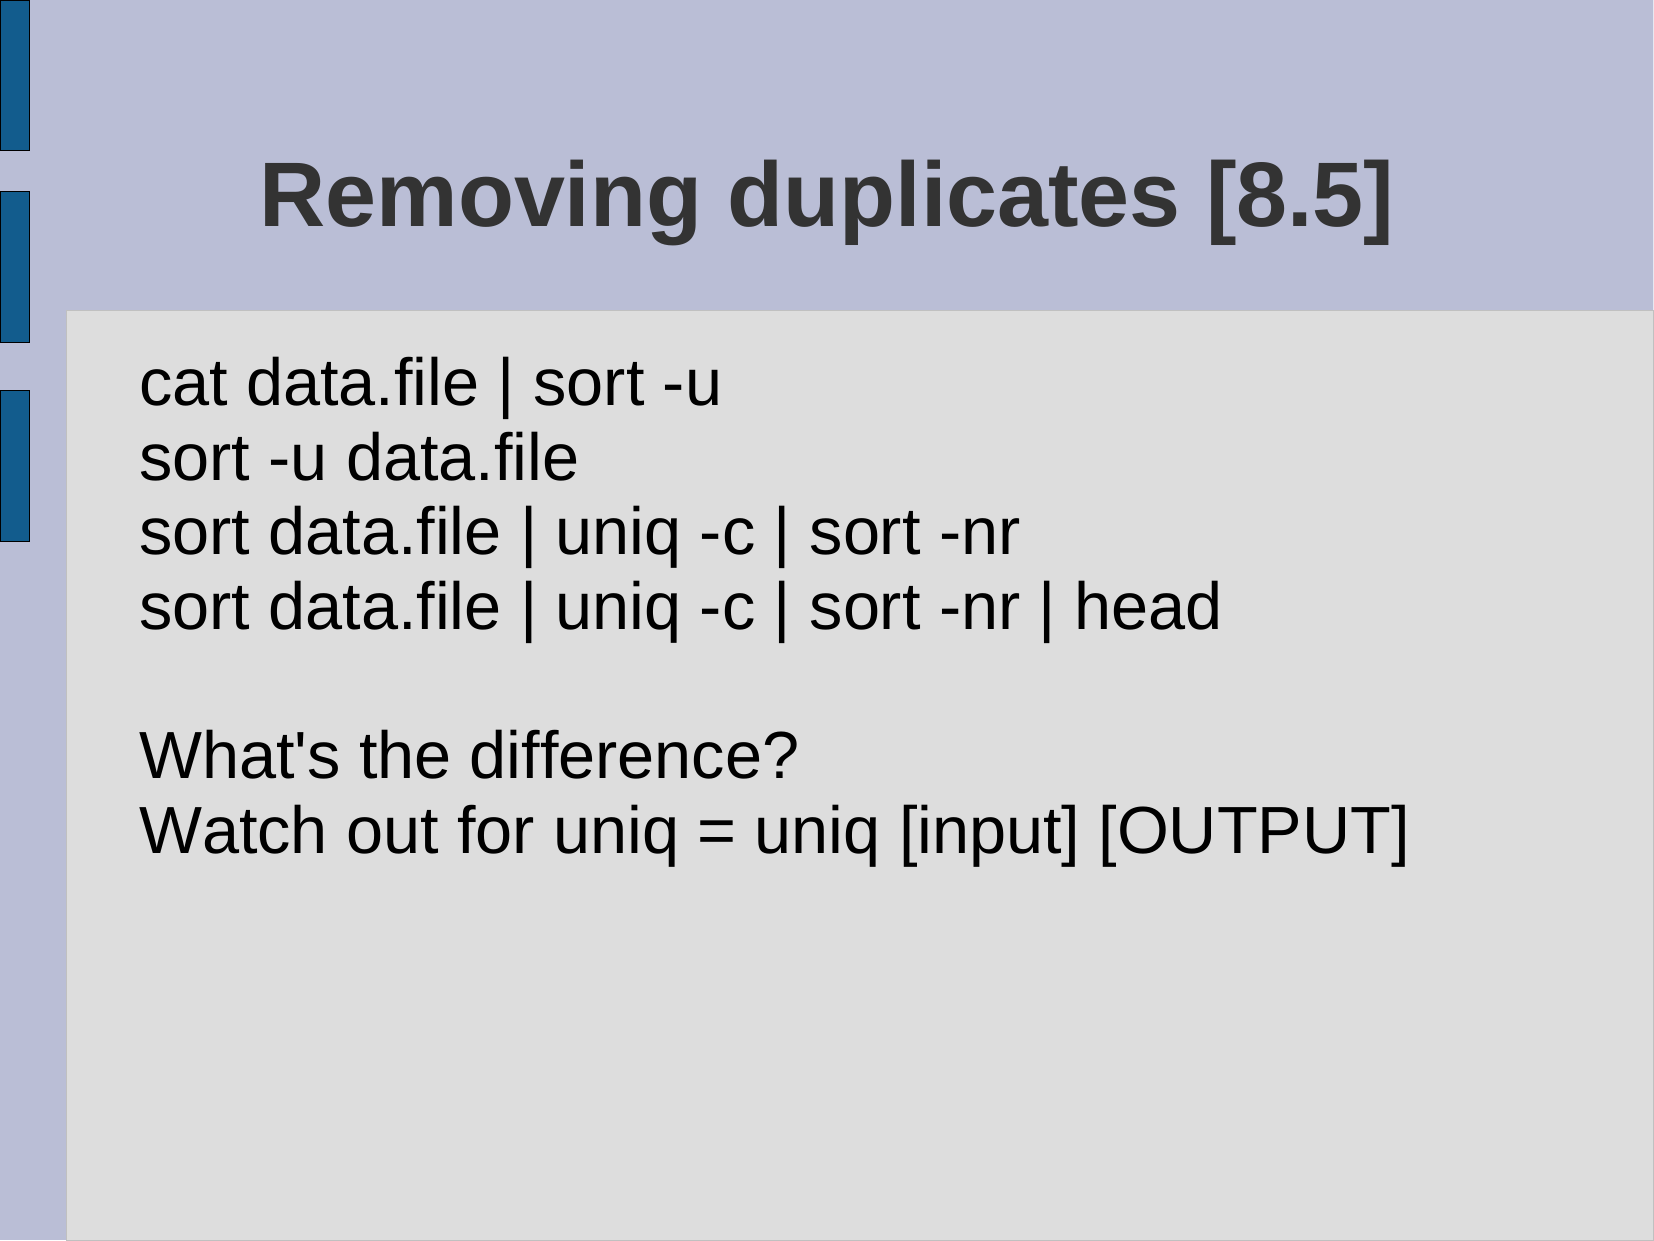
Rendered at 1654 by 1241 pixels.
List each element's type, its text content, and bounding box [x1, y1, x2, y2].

list cat data.file | sort -u sort -u data.file sort data.file | uniq -c | sort -nr sort data.file | uniq -c | sort -nr | head What's the difference? Watch out for uniq = uniq [input] [OUTPUT] [121, 344, 1534, 1112]
title Removing duplicates [8.5] [121, 98, 1534, 291]
